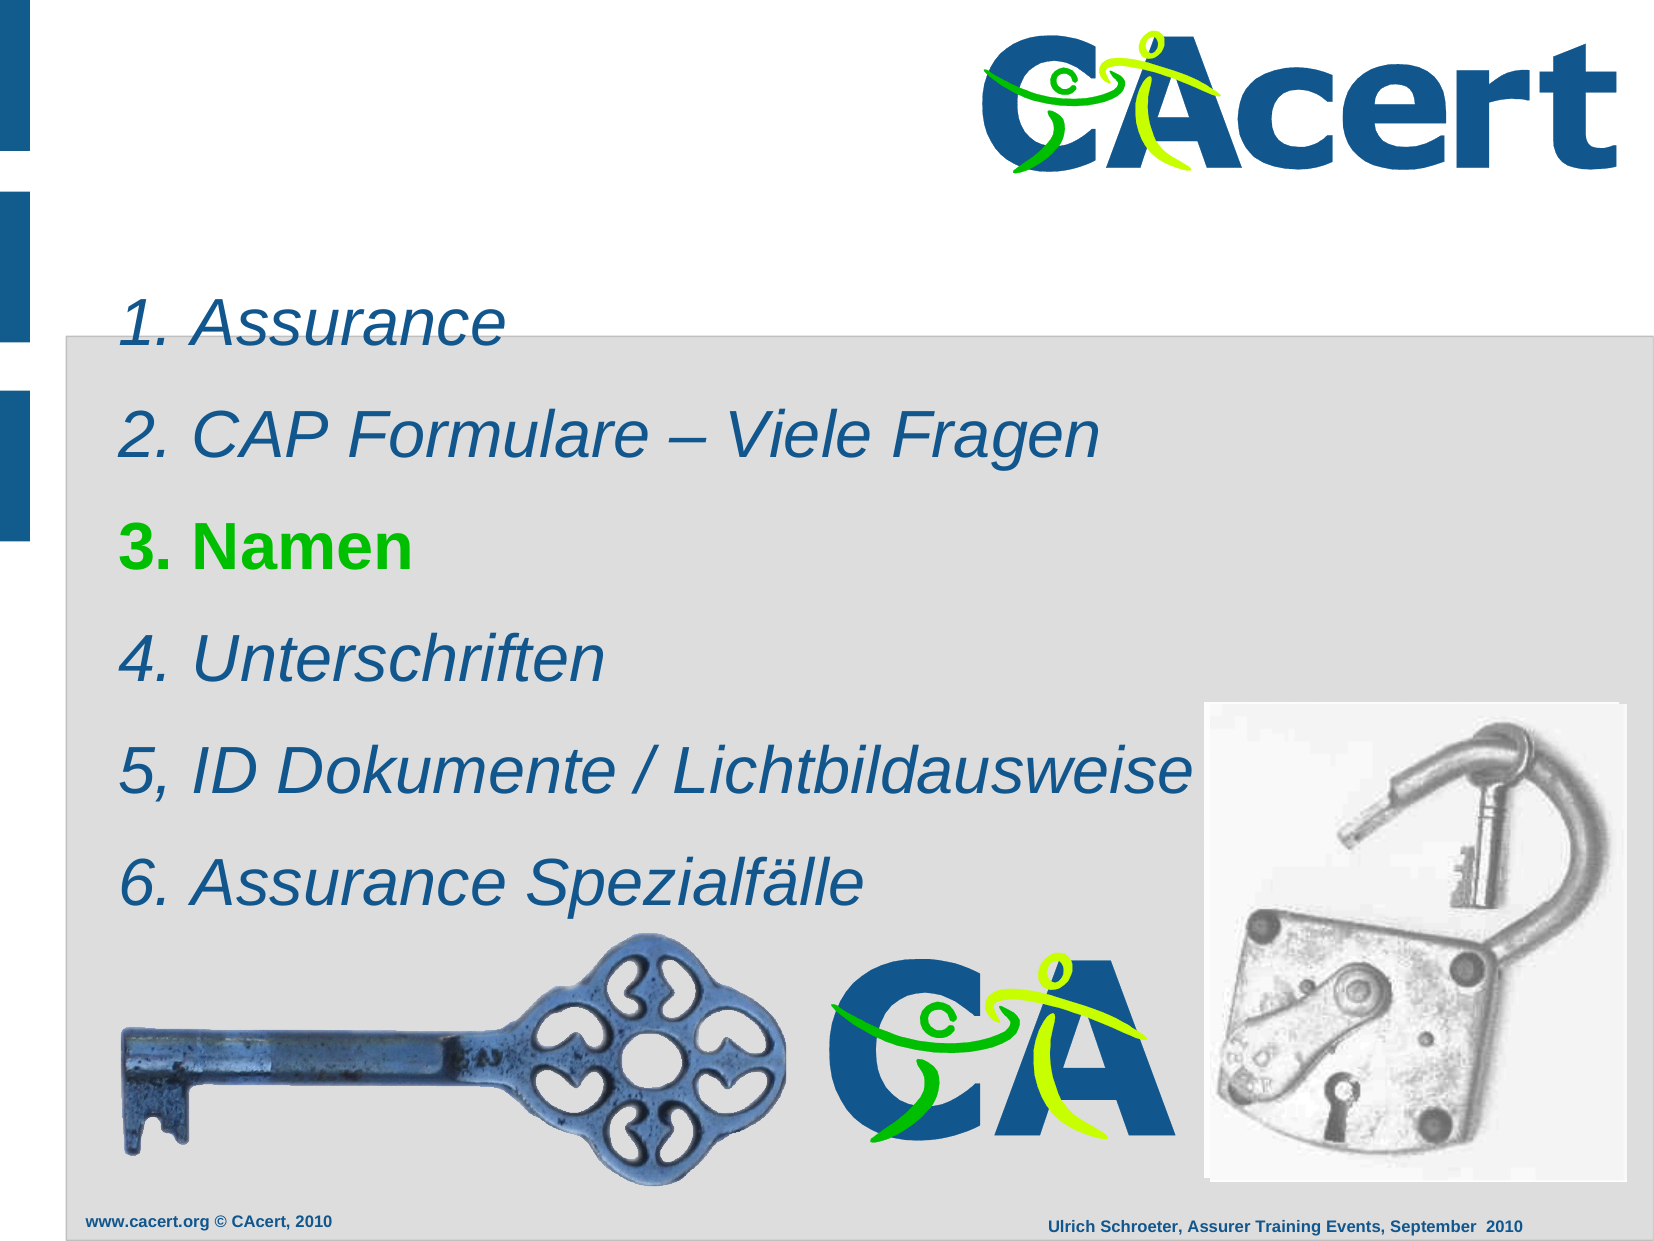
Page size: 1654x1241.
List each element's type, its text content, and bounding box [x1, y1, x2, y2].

picture [826, 950, 1177, 1145]
picture [1204, 702, 1627, 1182]
picture [106, 915, 800, 1203]
title 1. Assurance 2. CAP Formulare – Viele Fragen 3. Namen 4. Unterschriften 5, ID Dokumente / Lichtbildausweise 6. Assurance Spezialfälle [118, 265, 1530, 902]
